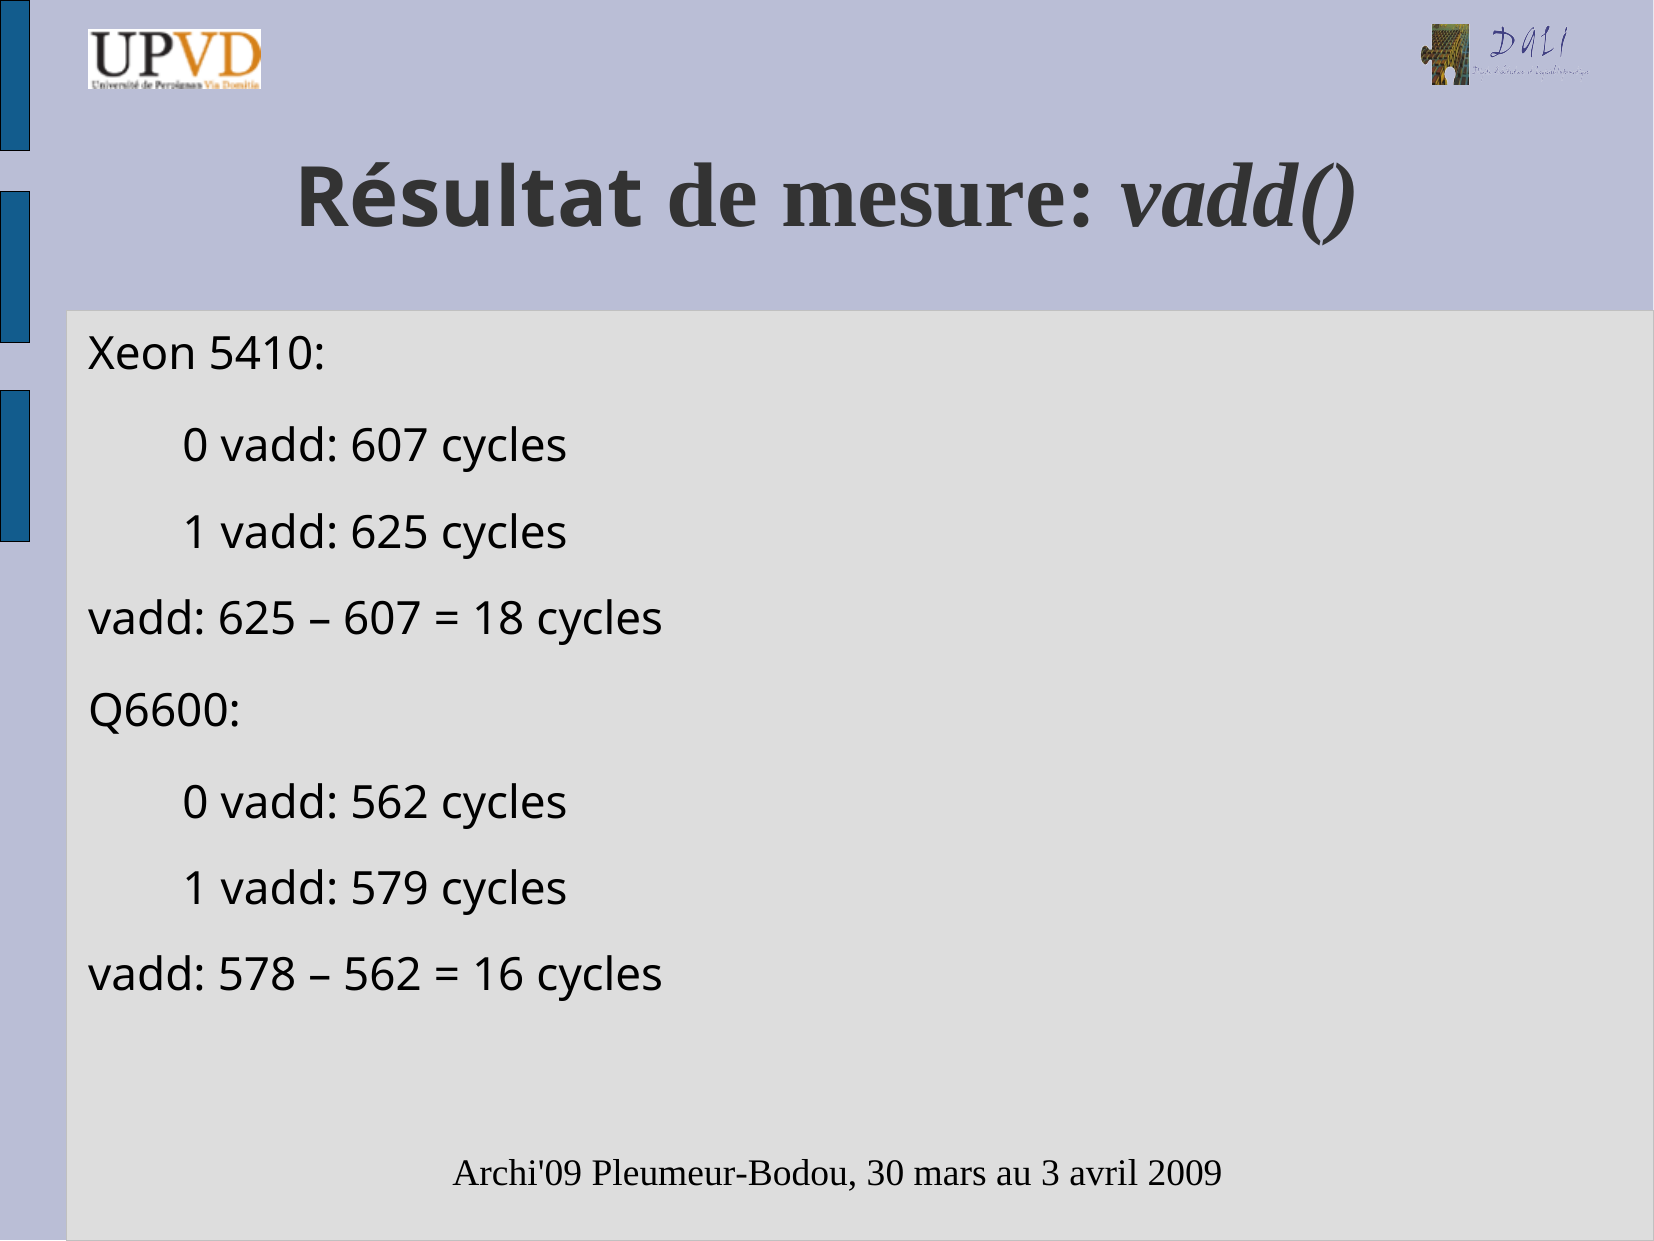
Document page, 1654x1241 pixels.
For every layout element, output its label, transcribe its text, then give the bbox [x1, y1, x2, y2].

list Xeon 5410: 0 vadd: 607 cycles 1 vadd: 625 cycles vadd: 625 – 607 = 18 cycles Q6600: 0 vadd: 562 cycles 1 vadd: 579 cycles vadd: 578 – 562 = 16 cycles [88, 320, 1563, 1126]
picture [1420, 24, 1593, 85]
title Résultat de mesure: vadd() [121, 91, 1534, 299]
picture [88, 29, 261, 89]
text_box Archi'09 Pleumeur-Bodou, 30 mars au 3 avril 2009 [452, 1151, 1226, 1204]
